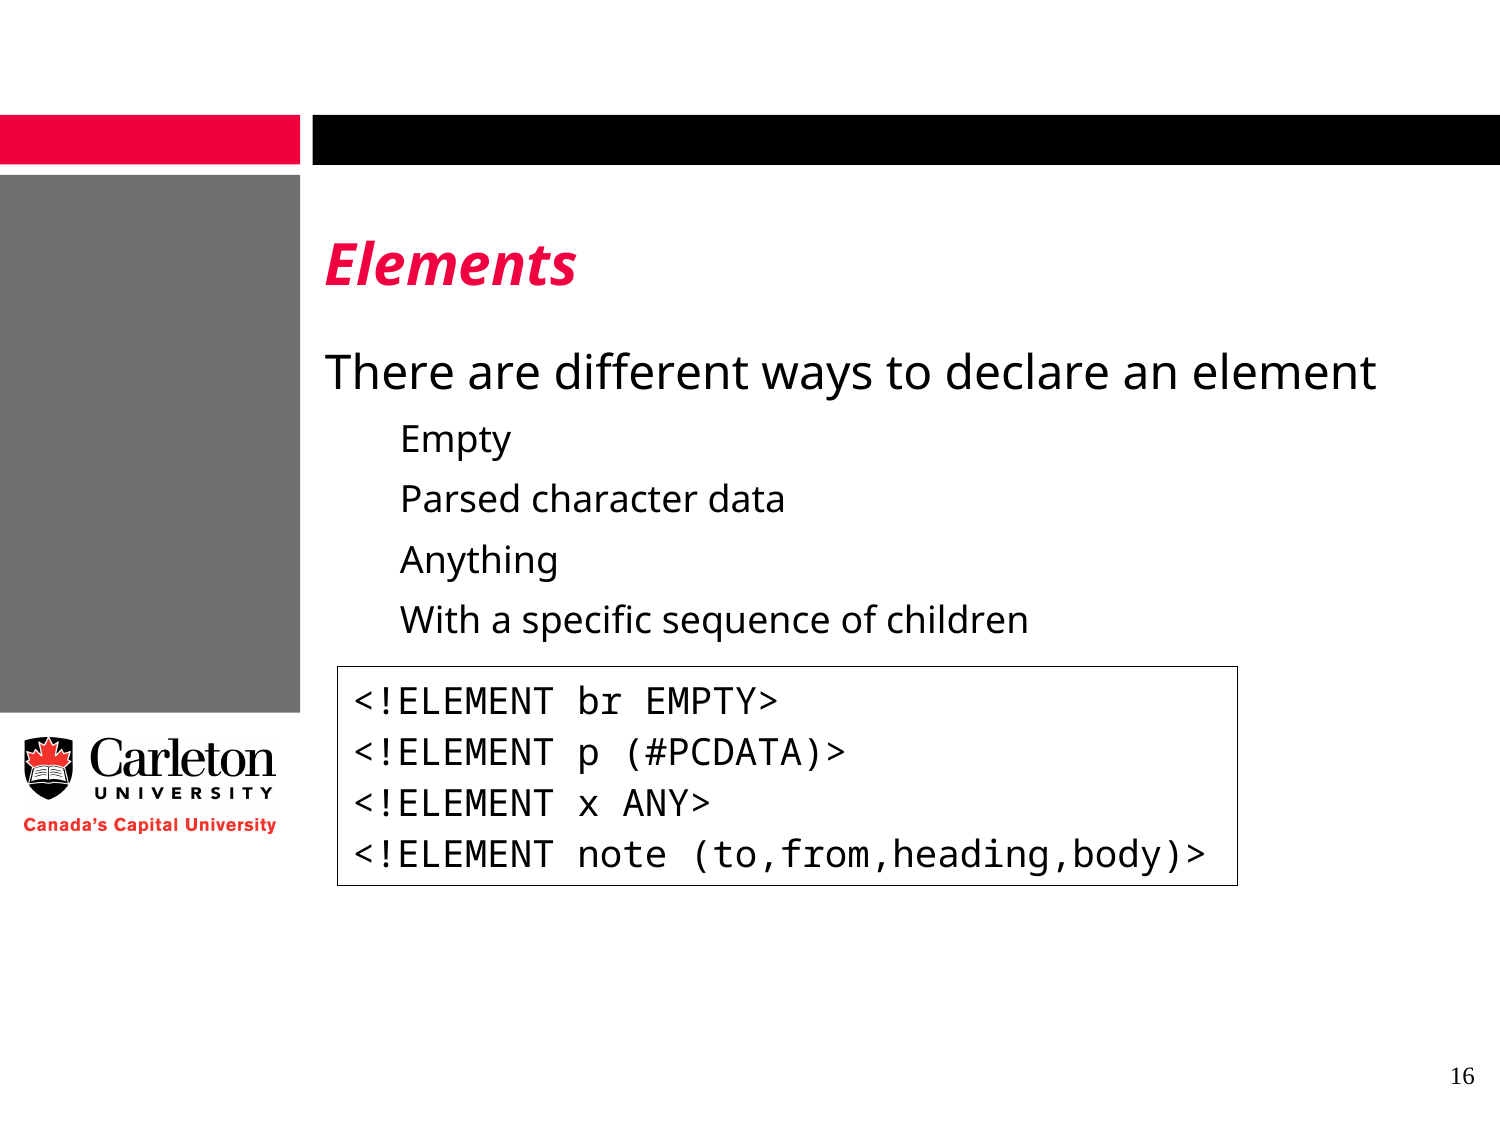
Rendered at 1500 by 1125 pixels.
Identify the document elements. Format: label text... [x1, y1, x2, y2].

list There are different ways to declare an element Empty Parsed character data Anything With a specific sequence of children [324, 324, 1450, 1036]
title Elements [324, 194, 1450, 324]
text_box <!ELEMENT br EMPTY> <!ELEMENT p (#PCDATA)> <!ELEMENT x ANY> <!ELEMENT note (to,from,heading,body)> [337, 666, 1238, 863]
picture [24, 737, 276, 834]
